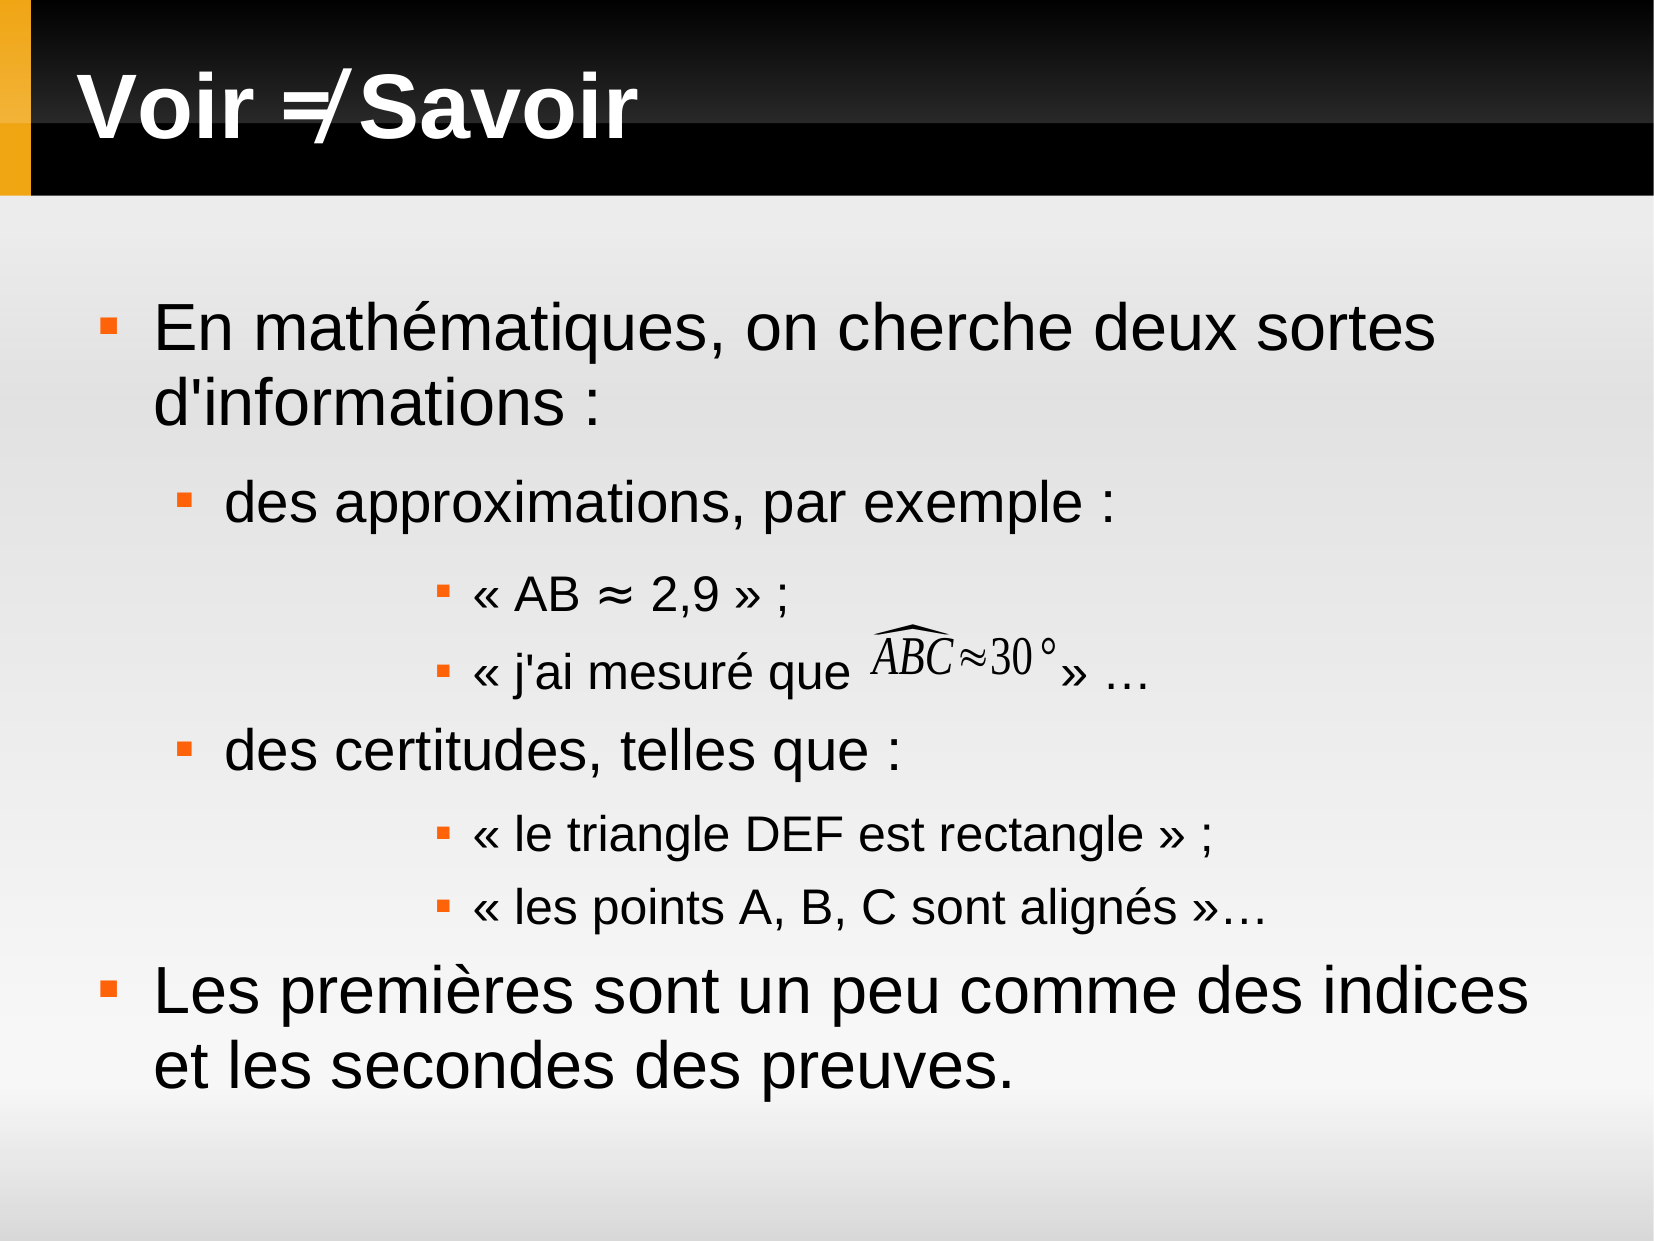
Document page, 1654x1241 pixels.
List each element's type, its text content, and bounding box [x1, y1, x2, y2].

chart [856, 620, 1068, 687]
list En mathématiques, on cherche deux sortes d'informations : des approximations, par exemple : « AB ≈ 2,9 » ; « j'ai mesuré que » … des certitudes, telles que : « le triangle DEF est rectangle » ; « les points A, B, C sont alignés »… Les premières sont un peu comme des indices et les secondes des preuves. [82, 290, 1571, 1109]
chart [703, 582, 822, 642]
title Voir ≠ Savoir [76, 0, 1565, 208]
picture [0, 0, 1654, 1241]
